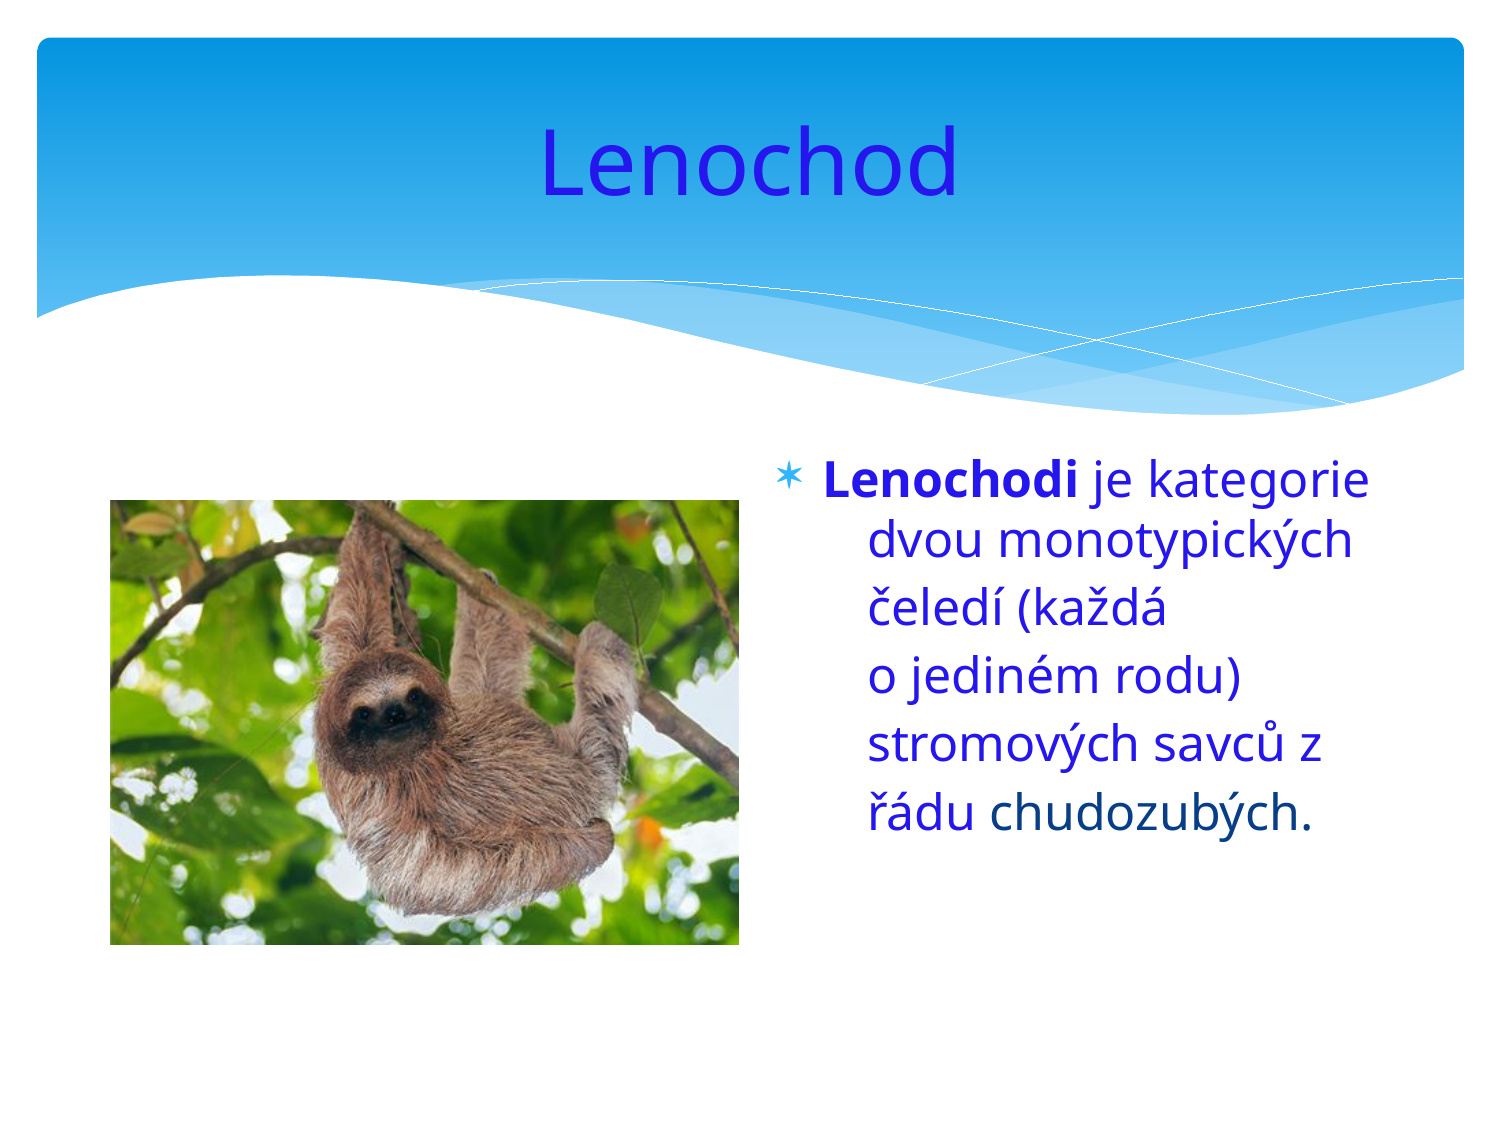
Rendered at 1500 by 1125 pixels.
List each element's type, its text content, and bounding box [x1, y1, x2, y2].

title Lenochod [75, 55, 1426, 262]
list Lenochodi je kategorie dvou monotypických čeledí (každá o jediném rodu) stromových savců z řádu chudozubých. [761, 439, 1389, 1006]
picture [110, 500, 739, 945]
